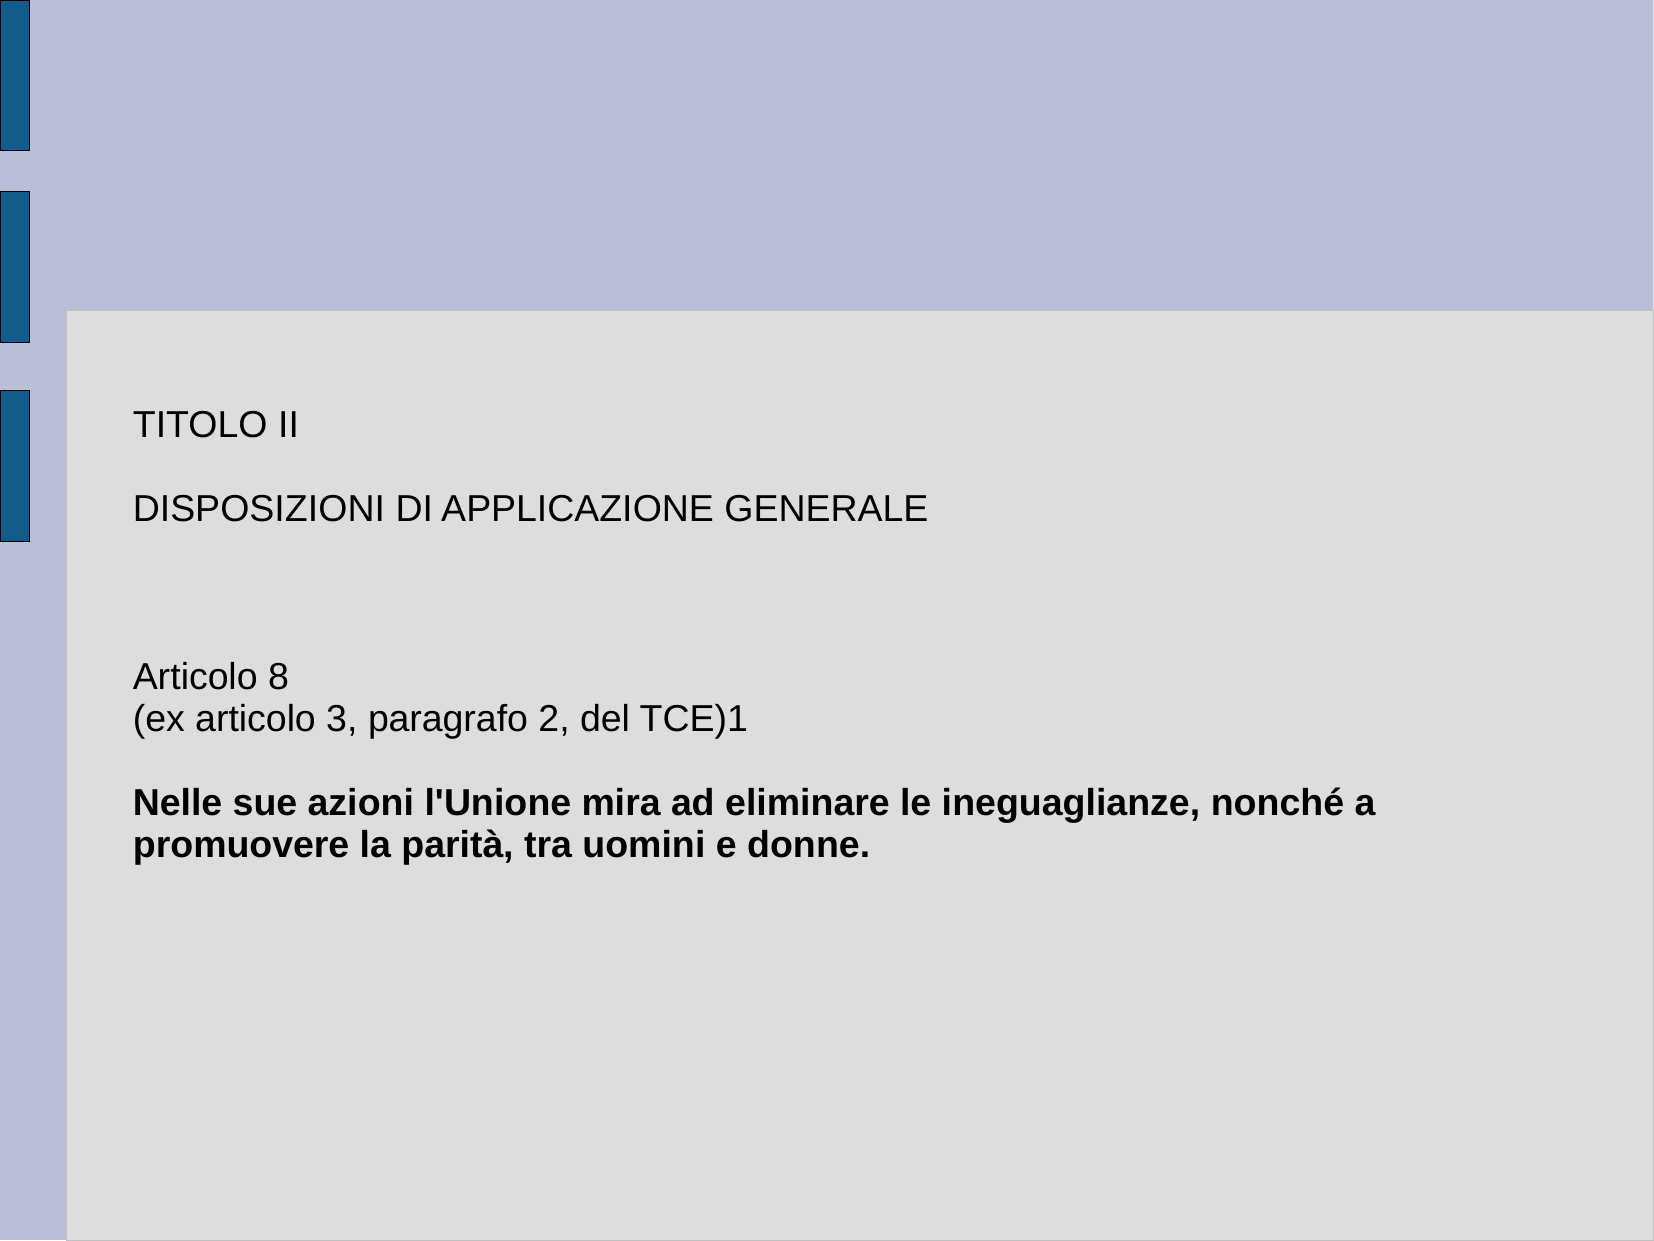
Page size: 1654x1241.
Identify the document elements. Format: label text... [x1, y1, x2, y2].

text_box TITOLO II DISPOSIZIONI DI APPLICAZIONE GENERALE Articolo 8 (ex articolo 3, paragrafo 2, del TCE)1 Nelle sue azioni l'Unione mira ad eliminare le ineguaglianze, nonché a promuovere la parità, tra uomini e donne. [118, 354, 1595, 935]
